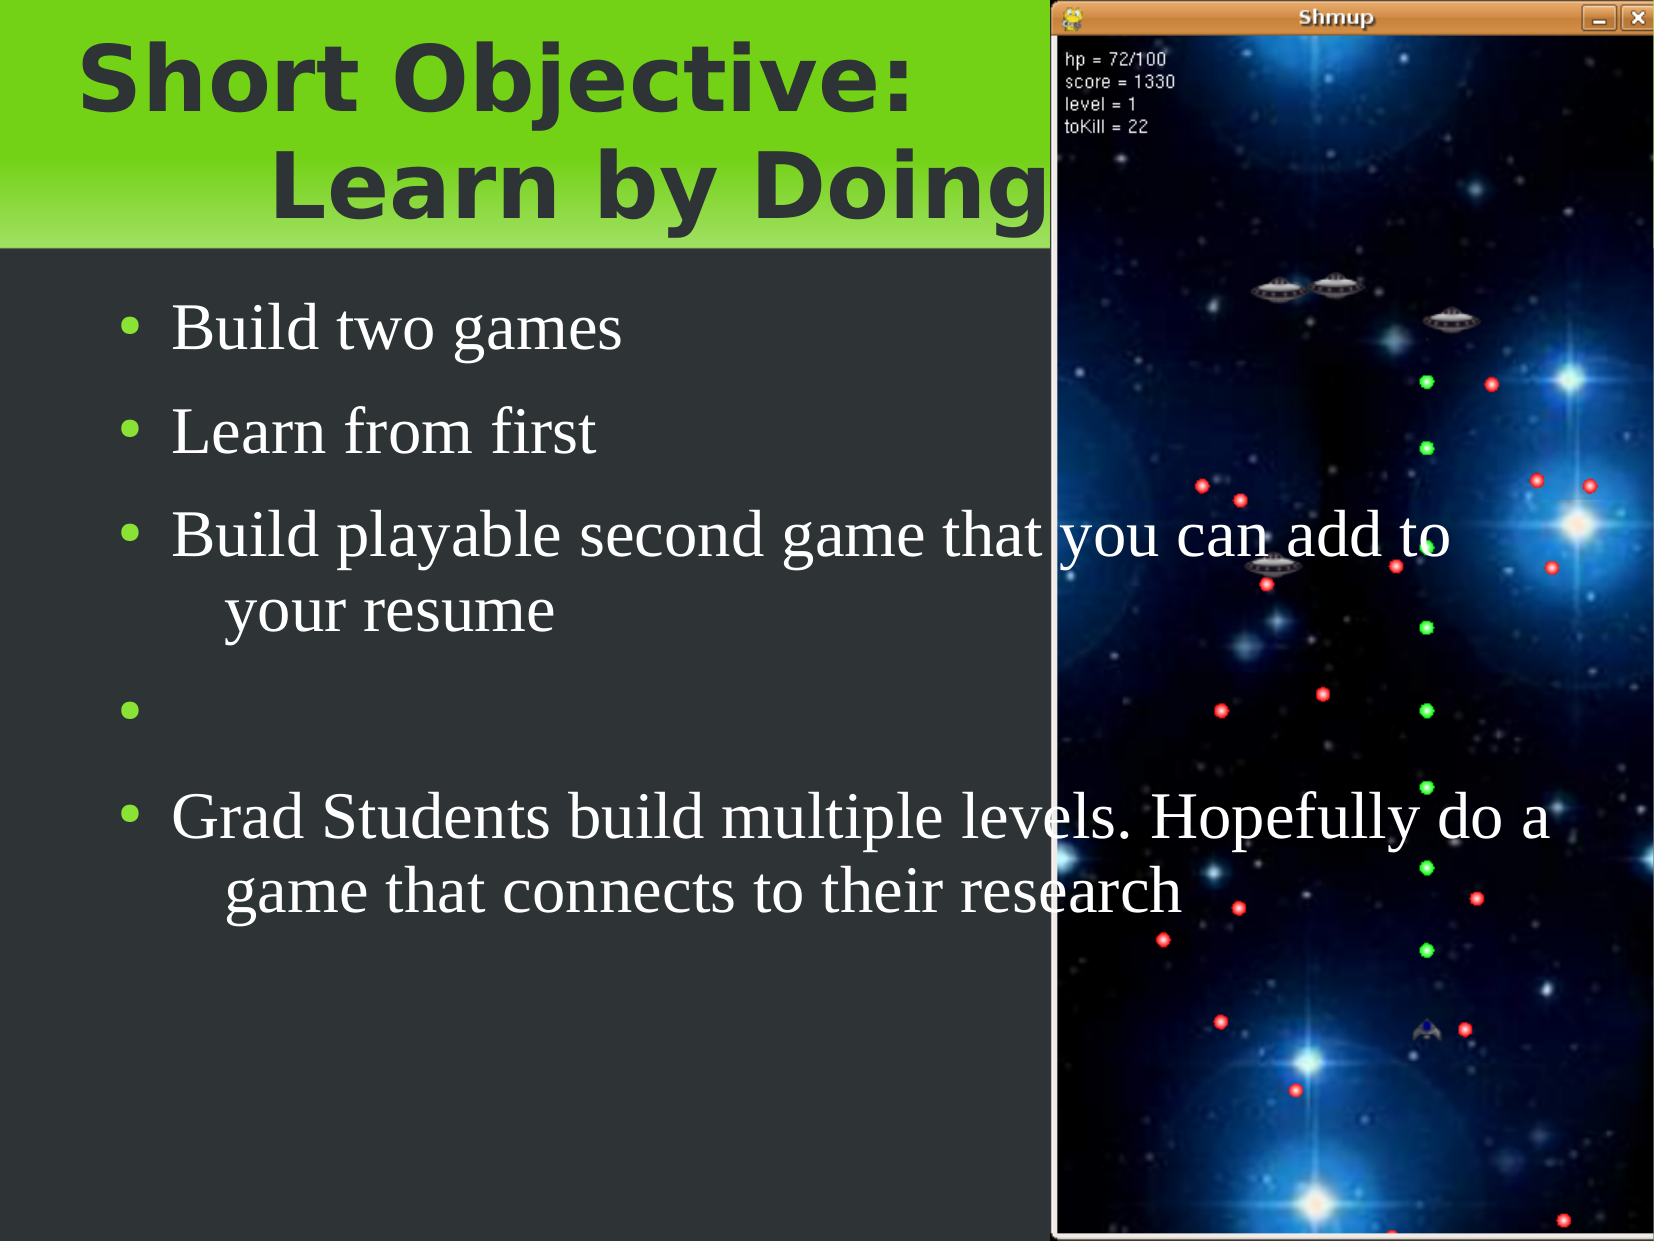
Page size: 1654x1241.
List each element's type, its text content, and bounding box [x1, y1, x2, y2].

picture [0, 0, 1654, 1241]
list Build two games Learn from first Build playable second game that you can add to your resume Grad Students build multiple levels. Hopefully do a game that connects to their research [82, 290, 1571, 1094]
title Short Objective: Learn by Doing [76, 25, 1565, 240]
